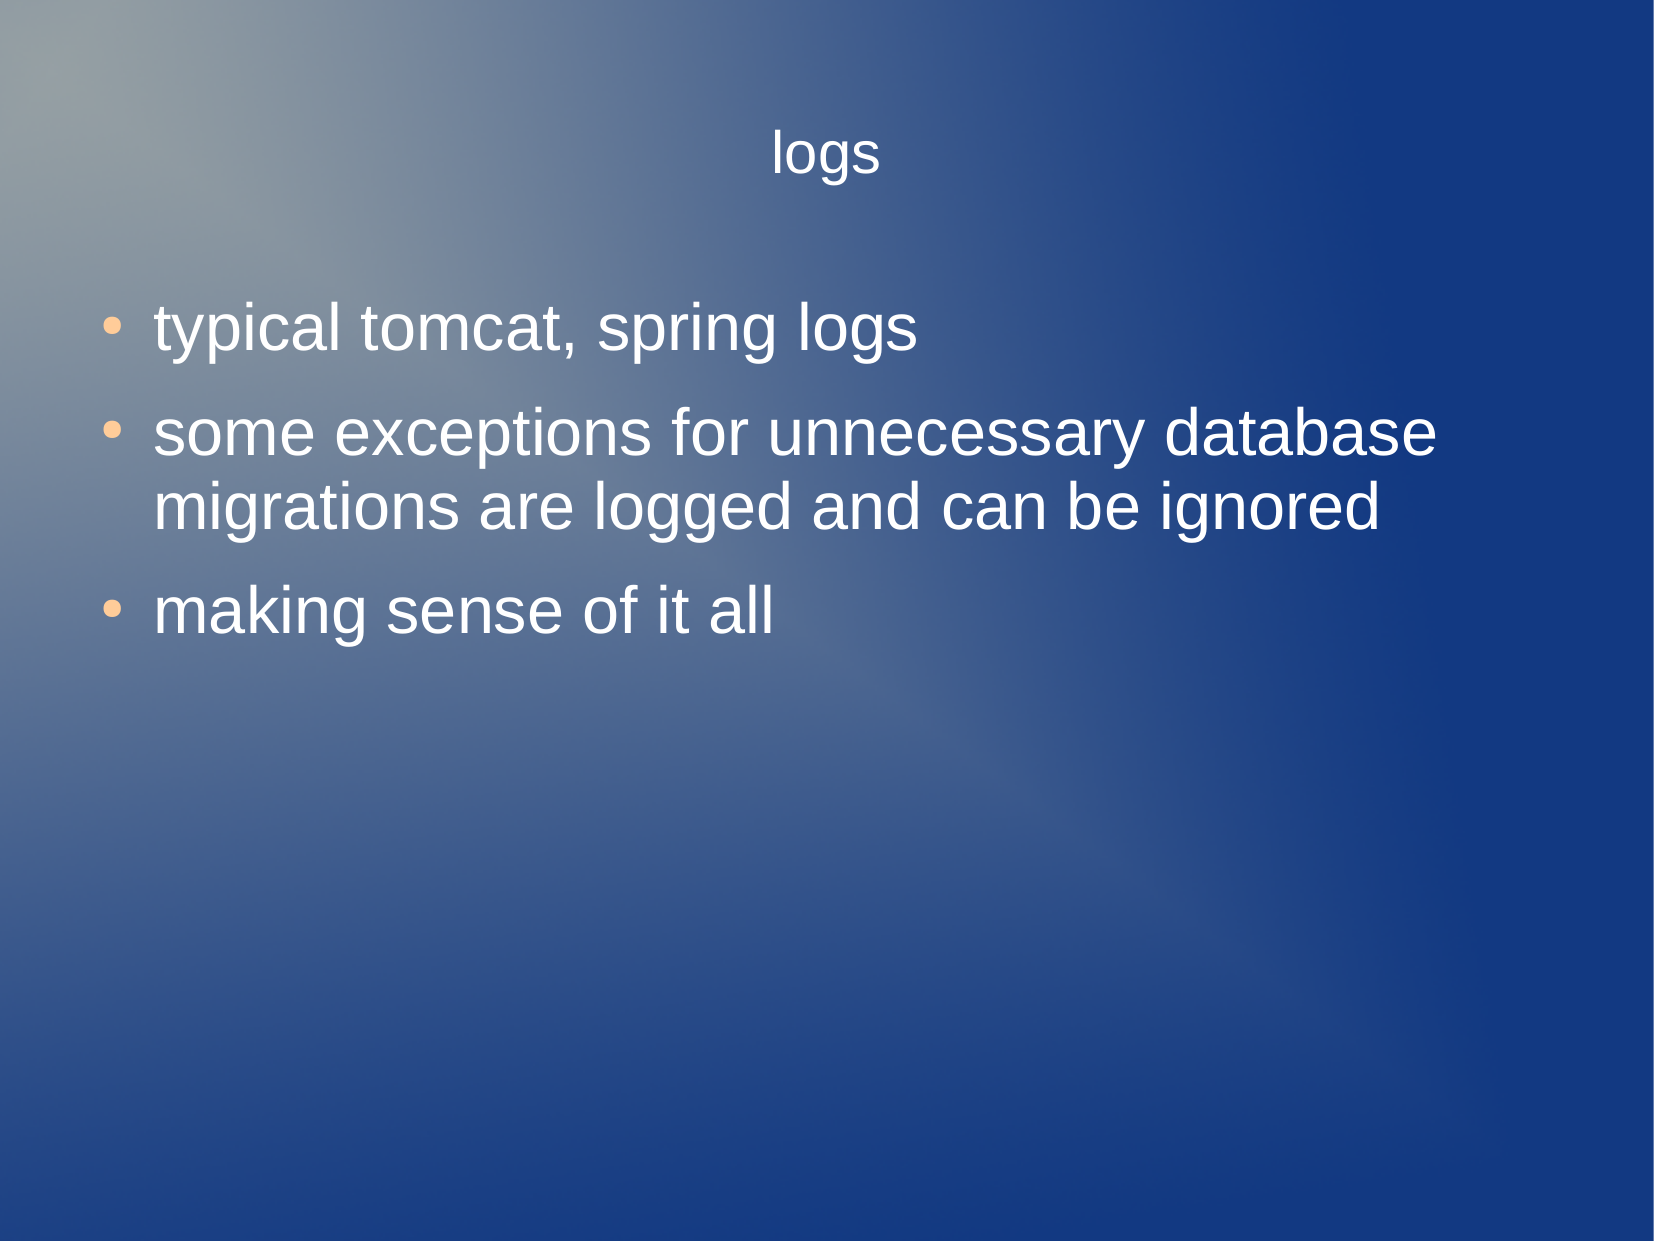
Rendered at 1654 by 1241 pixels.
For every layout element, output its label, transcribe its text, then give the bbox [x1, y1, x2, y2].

title logs [82, 49, 1571, 257]
list typical tomcat, spring logs some exceptions for unnecessary database migrations are logged and can be ignored making sense of it all [82, 290, 1571, 1010]
picture [0, 0, 1654, 1241]
